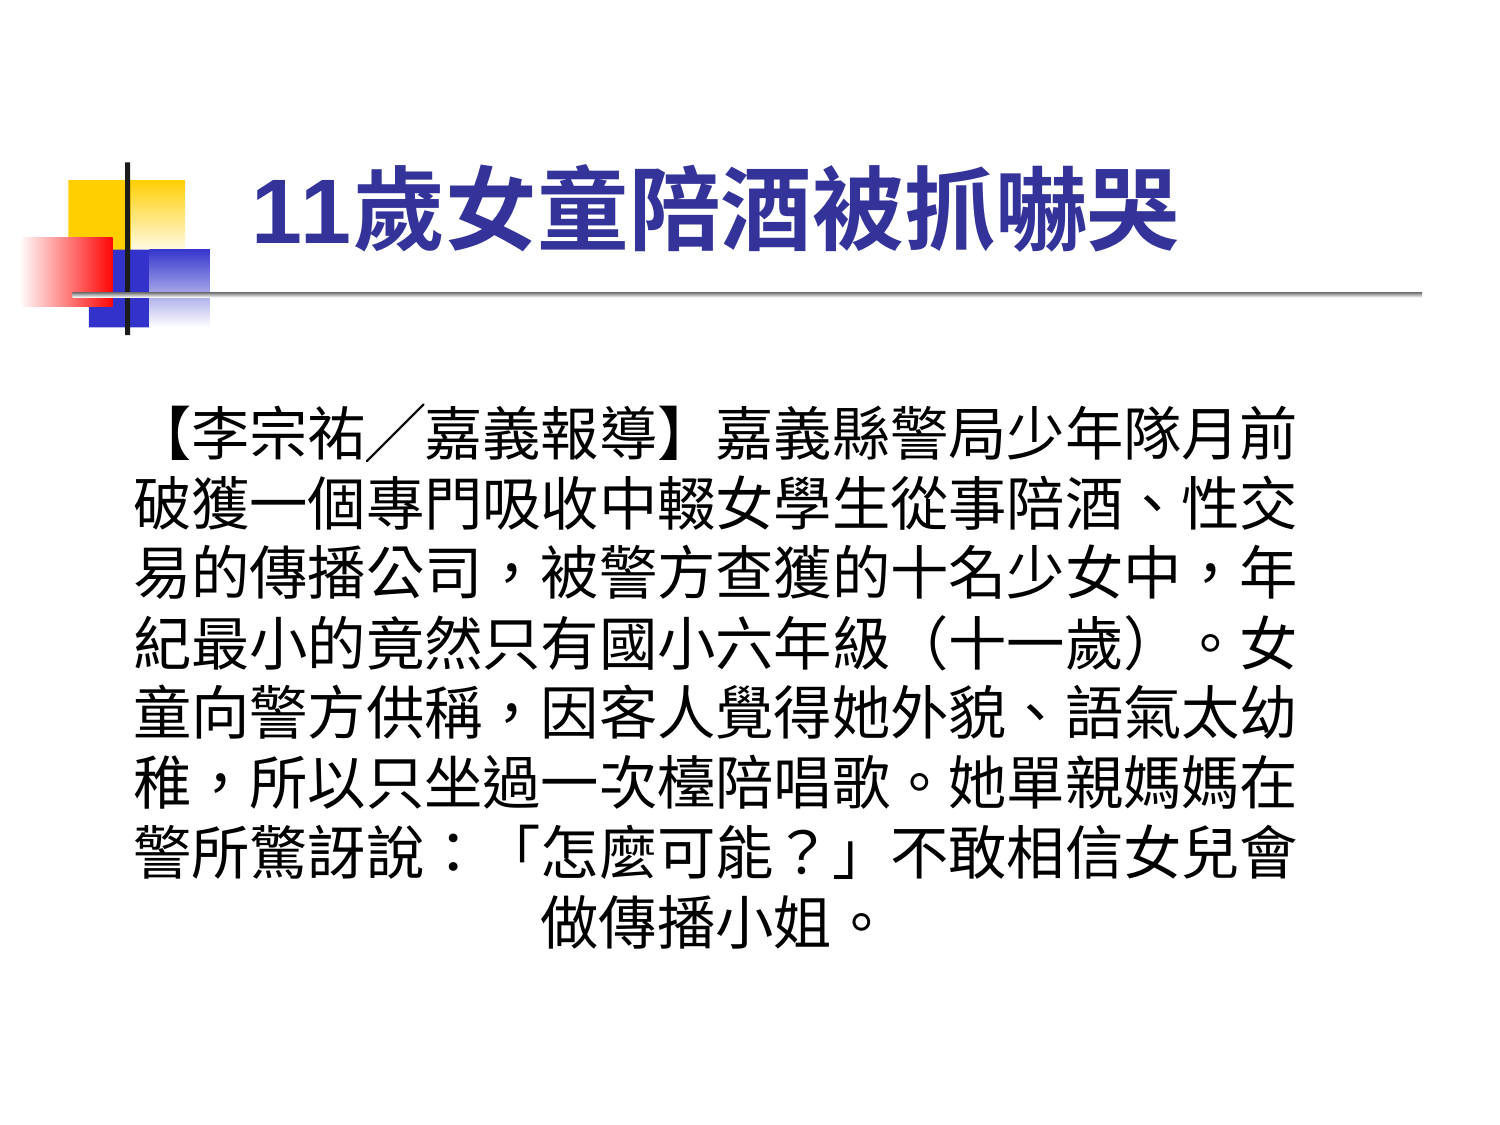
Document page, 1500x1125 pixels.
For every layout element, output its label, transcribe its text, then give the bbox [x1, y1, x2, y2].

list 【李宗祐╱嘉義報導】嘉義縣警局少年隊月前破獲一個專門吸收中輟女學生從事陪酒、性交易的傳播公司，被警方查獲的十名少女中，年紀最小的竟然只有國小六年級（十一歲）。女童向警方供稱，因客人覺得她外貌、語氣太幼稚，所以只坐過一次檯陪唱歌。她單親媽媽在警所驚訝說：「怎麼可能？」不敢相信女兒會做傳播小姐。 [50, 312, 1326, 988]
text_box 11歲女童陪酒被抓嚇哭 [244, 137, 1500, 277]
title [188, 101, 1468, 300]
